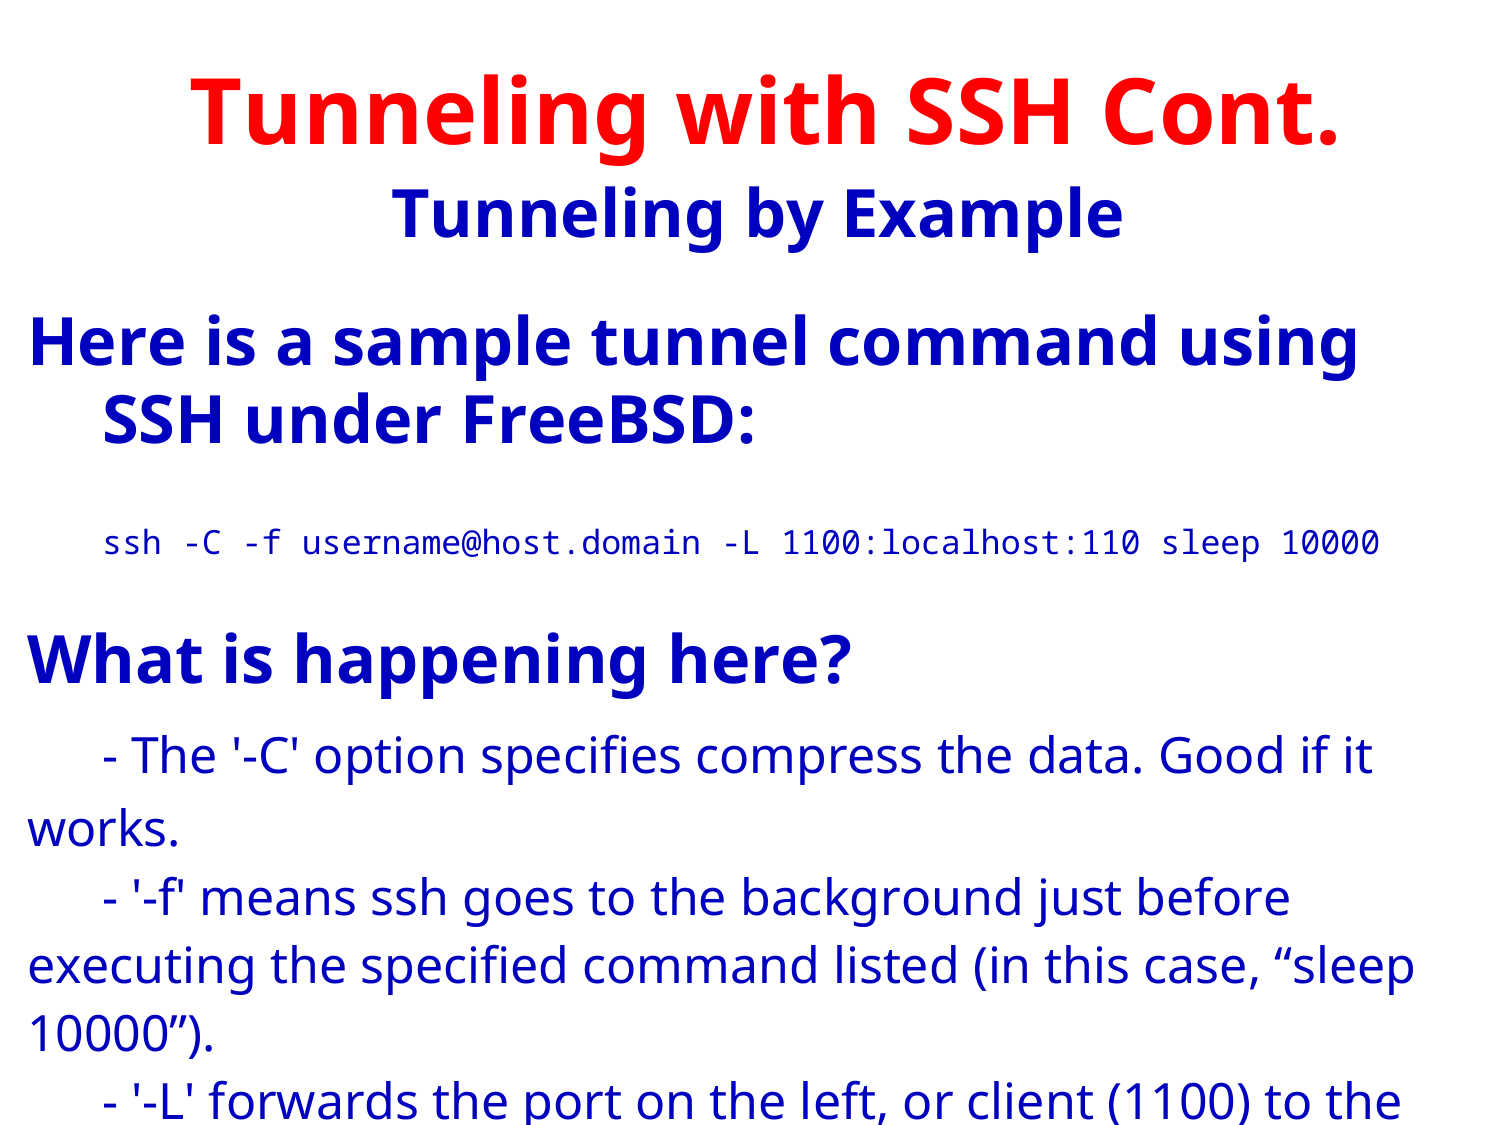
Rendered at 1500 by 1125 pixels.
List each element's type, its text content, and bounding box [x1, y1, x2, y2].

list Tunneling by Example Here is a sample tunnel command using SSH under FreeBSD: ssh -C -f username@host.domain -L 1100:localhost:110 sleep 10000 What is happening here? - The '-C' option specifies compress the data. Good if it works. - '-f' means ssh goes to the background just before executing the specified command listed (in this case, “sleep 10000”). - '-L' forwards the port on the left, or client (1100) to the one on the right (110) or remote side. [27, 175, 1490, 1125]
title Tunneling with SSH Cont. [191, 46, 1341, 169]
text_box [82, 929, 1302, 1042]
